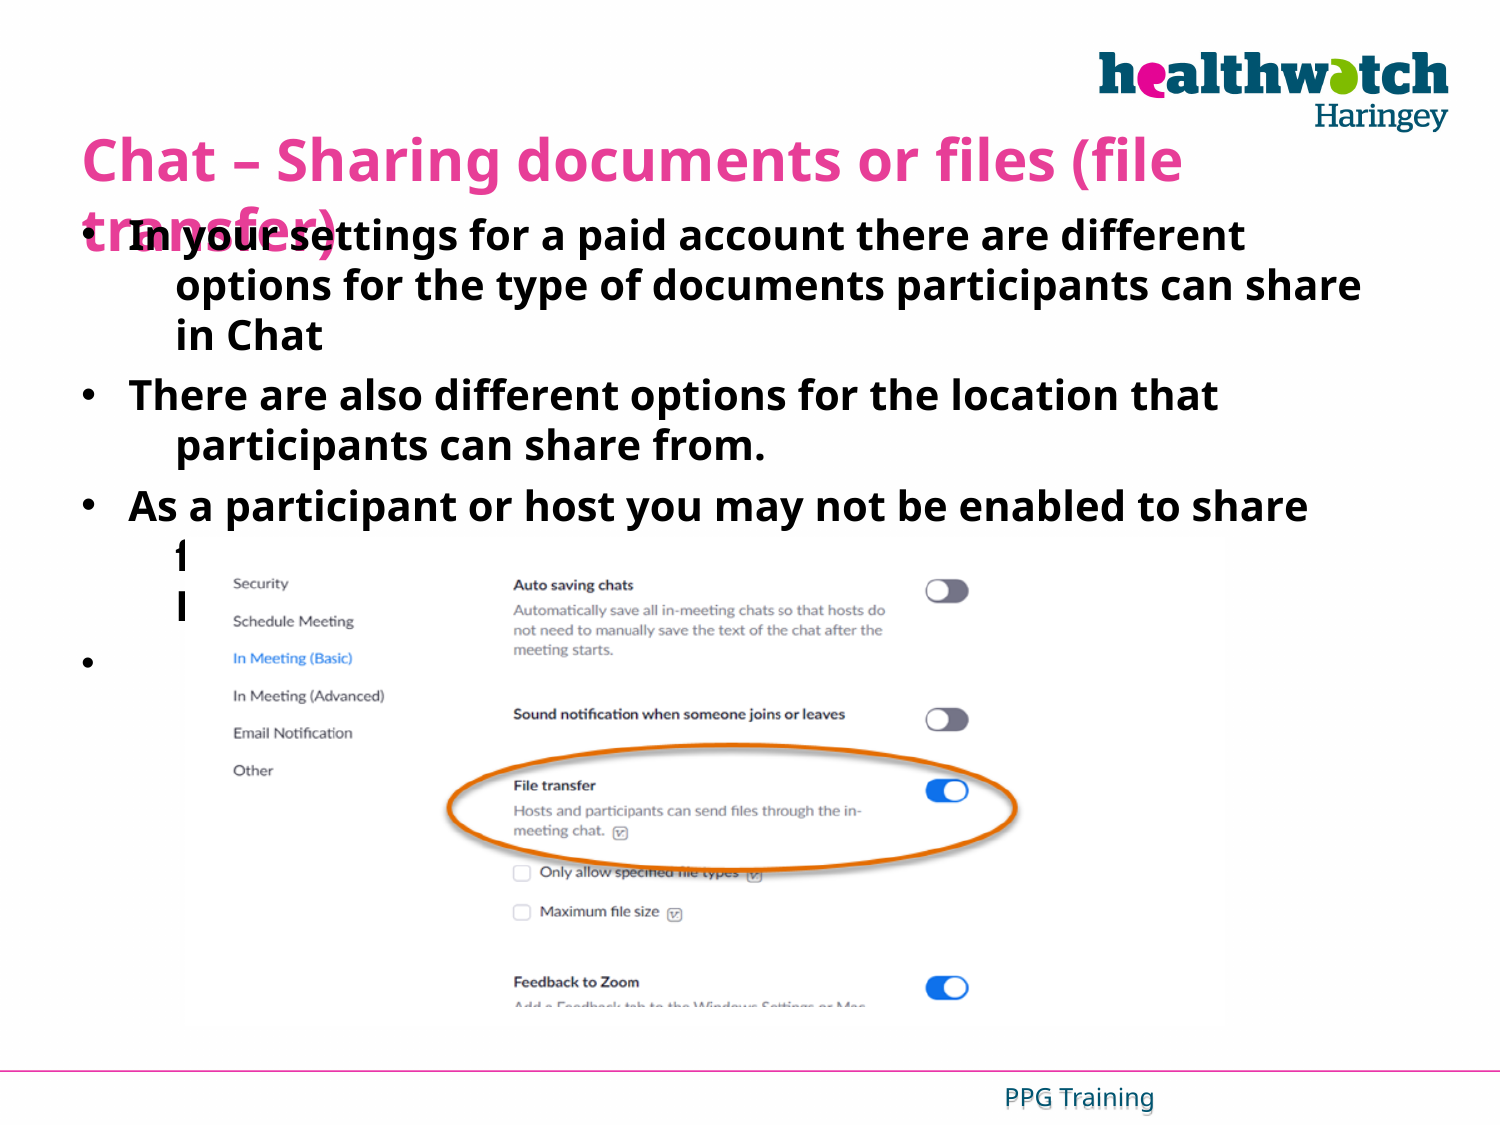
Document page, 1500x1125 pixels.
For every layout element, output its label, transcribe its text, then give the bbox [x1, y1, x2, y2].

text_box In your settings for a paid account there are different options for the type of documents participants can share in Chat There are also different options for the location that participants can share from. As a participant or host you may not be enabled to share from your local computer. THIS IS FOR SECURITY REASONS [66, 201, 1391, 597]
text_box Chat – Sharing documents or files (file transfer) [66, 115, 1434, 202]
picture [185, 537, 1225, 1026]
